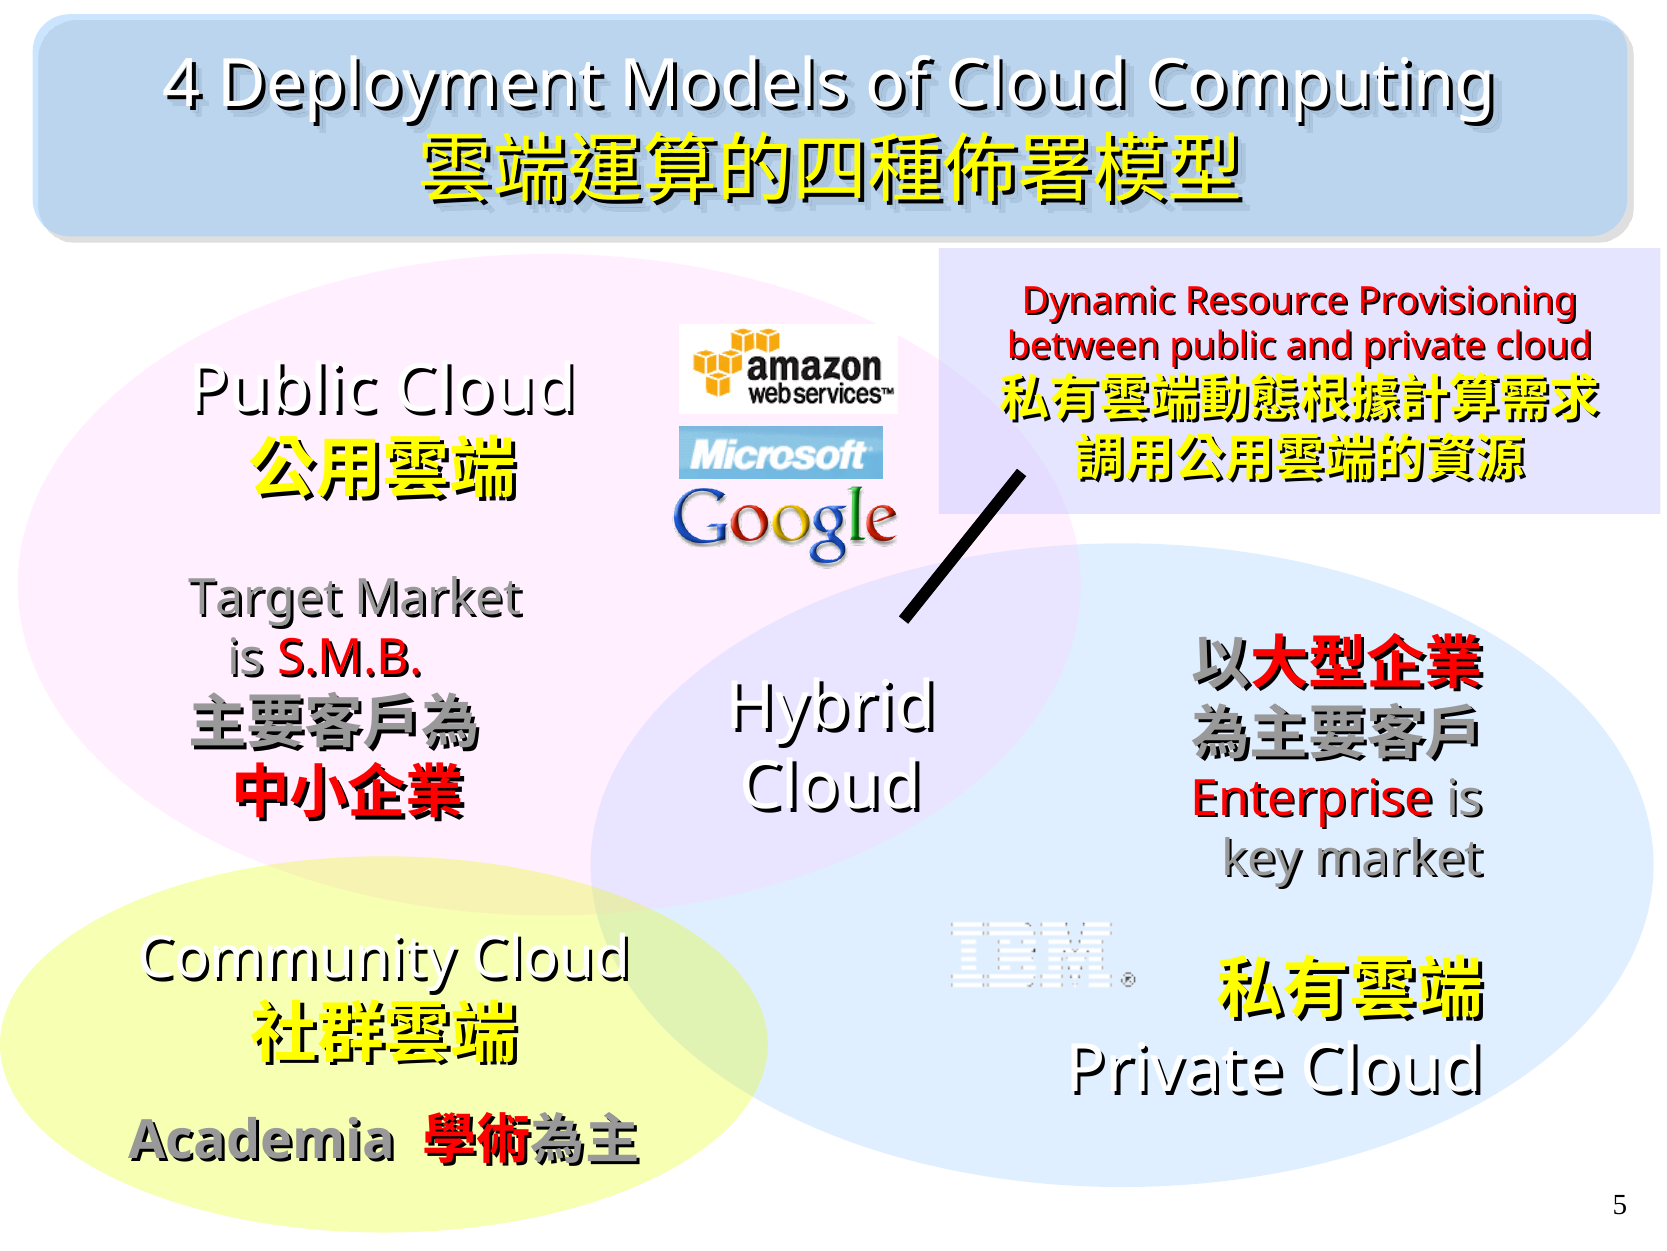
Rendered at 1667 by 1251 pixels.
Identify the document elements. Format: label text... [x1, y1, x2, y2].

text_box Community Cloud 社群雲端 Academia 學術為主 [0, 856, 768, 1233]
text_box 以大型企業 為主要客戶 Enterprise is key market 私有雲端 Private Cloud [654, 543, 1654, 1188]
picture [667, 484, 904, 570]
text_box Public Cloud 公用雲端 Target Market is S.M.B. 主要客戶為 中小企業 [17, 253, 1081, 910]
text_box 4 Deployment Models of Cloud Computing 雲端運算的四種佈署模型 [32, 14, 1628, 237]
text_box Hybrid Cloud [569, 654, 1093, 830]
text_box Dynamic Resource Provisioning between public and private cloud 私有雲端動態根據計算需求 調用公用雲端的資源 [938, 248, 1661, 514]
picture [679, 426, 883, 479]
picture [915, 897, 1149, 1005]
picture [679, 324, 898, 414]
